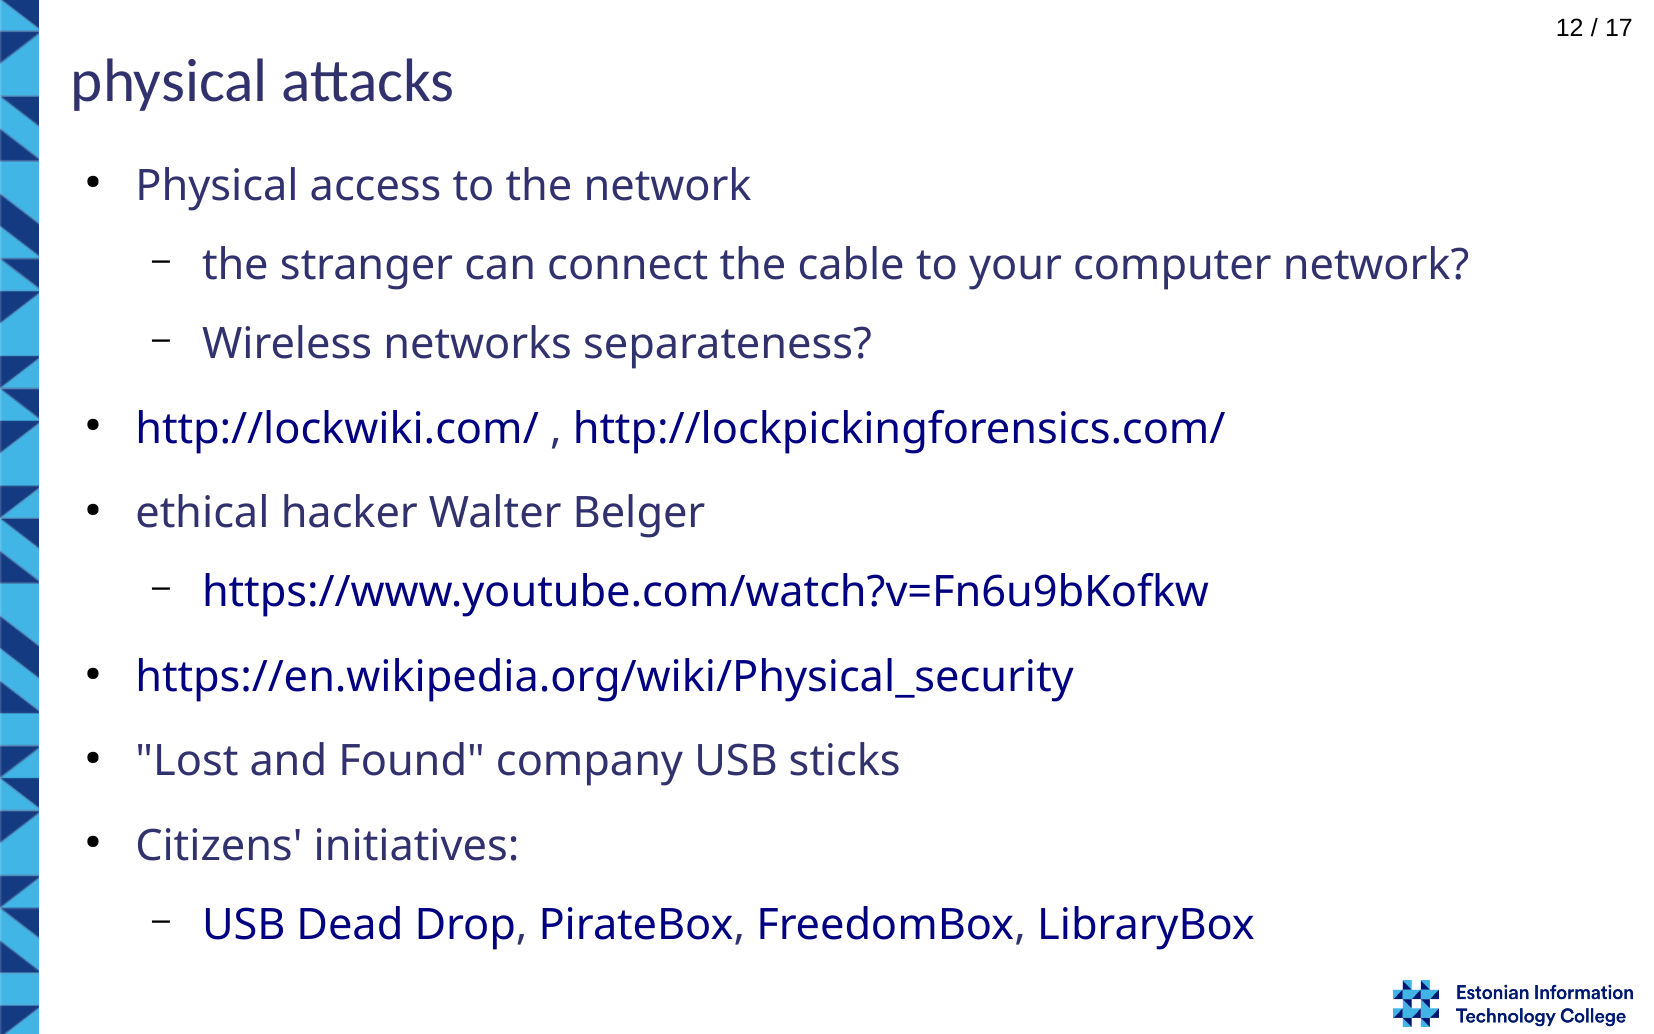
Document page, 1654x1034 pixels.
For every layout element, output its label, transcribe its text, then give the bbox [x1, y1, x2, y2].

picture [1393, 980, 1633, 1027]
list Physical access to the network the stranger can connect the cable to your computer network? Wireless networks separateness? http://lockwiki.com/ , http://lockpickingforensics.com/ ethical hacker Walter Belger https://www.youtube.com/watch?v=Fn6u9bKofkw https://en.wikipedia.org/wiki/Physical_security "Lost and Found" company USB sticks Citizens' initiatives: USB Dead Drop, PirateBox, FreedomBox, LibraryBox [68, 153, 1630, 957]
title physical attacks [70, 41, 1630, 130]
